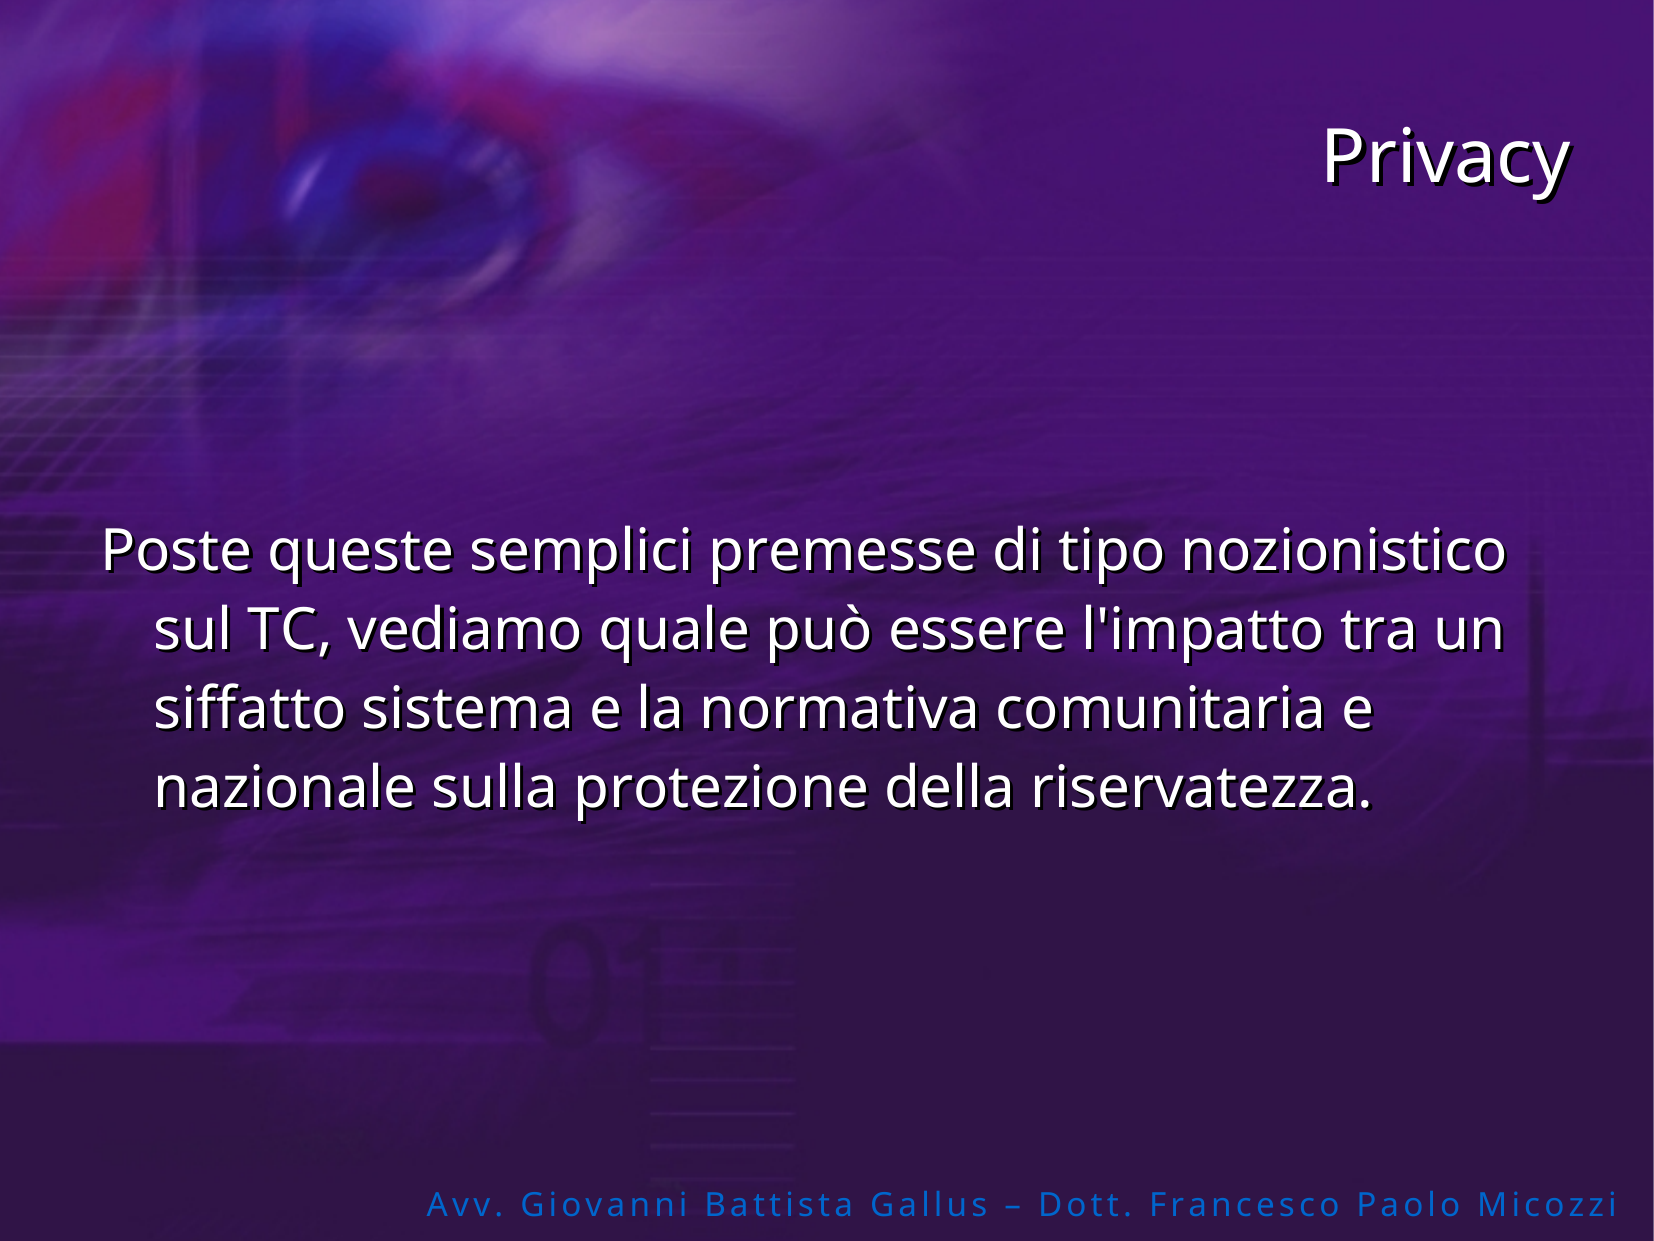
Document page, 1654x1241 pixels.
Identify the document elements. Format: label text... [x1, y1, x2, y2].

list Poste queste semplici premesse di tipo nozionistico sul TC, vediamo quale può essere l'impatto tra un siffatto sistema e la normativa comunitaria e nazionale sulla protezione della riservatezza. [82, 290, 1571, 1109]
picture [0, 0, 1654, 1241]
title Privacy [82, 49, 1571, 257]
